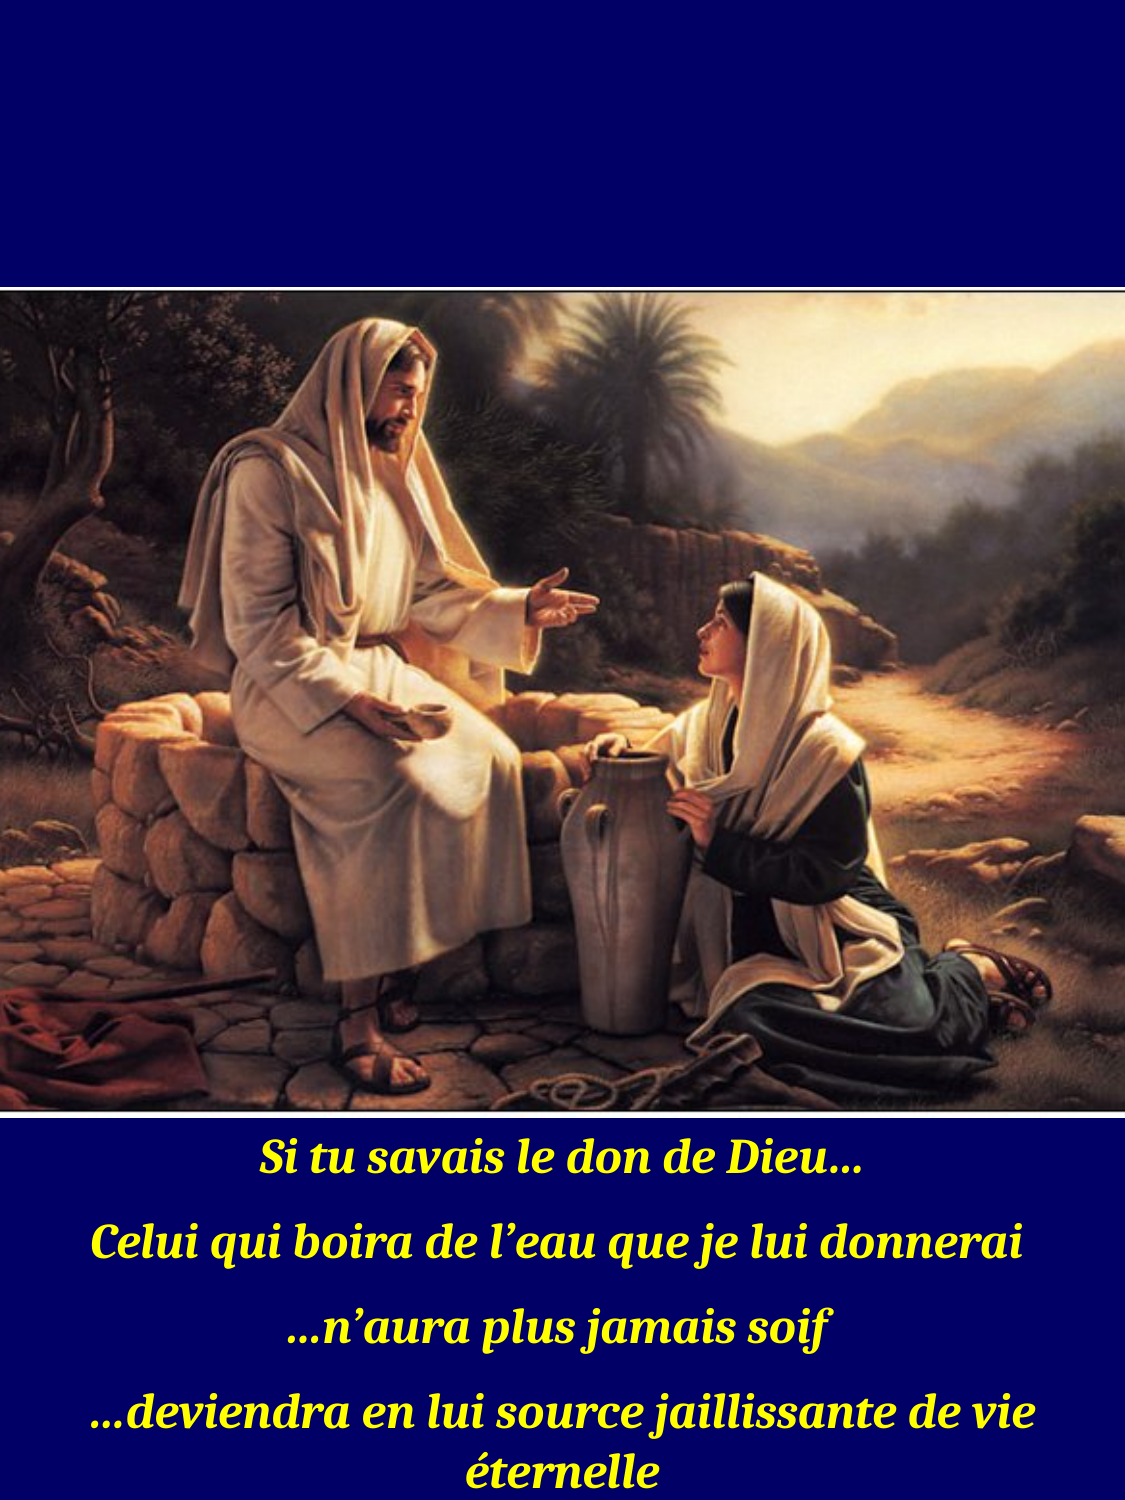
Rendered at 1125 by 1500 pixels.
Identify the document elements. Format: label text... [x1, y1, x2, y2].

picture [0, 287, 1125, 1116]
text_box Si tu savais le don de Dieu… Celui qui boira de l’eau que je lui donnerai …n’aura plus jamais soif …deviendra en lui source jaillissante de vie éternelle [0, 1116, 1125, 1500]
